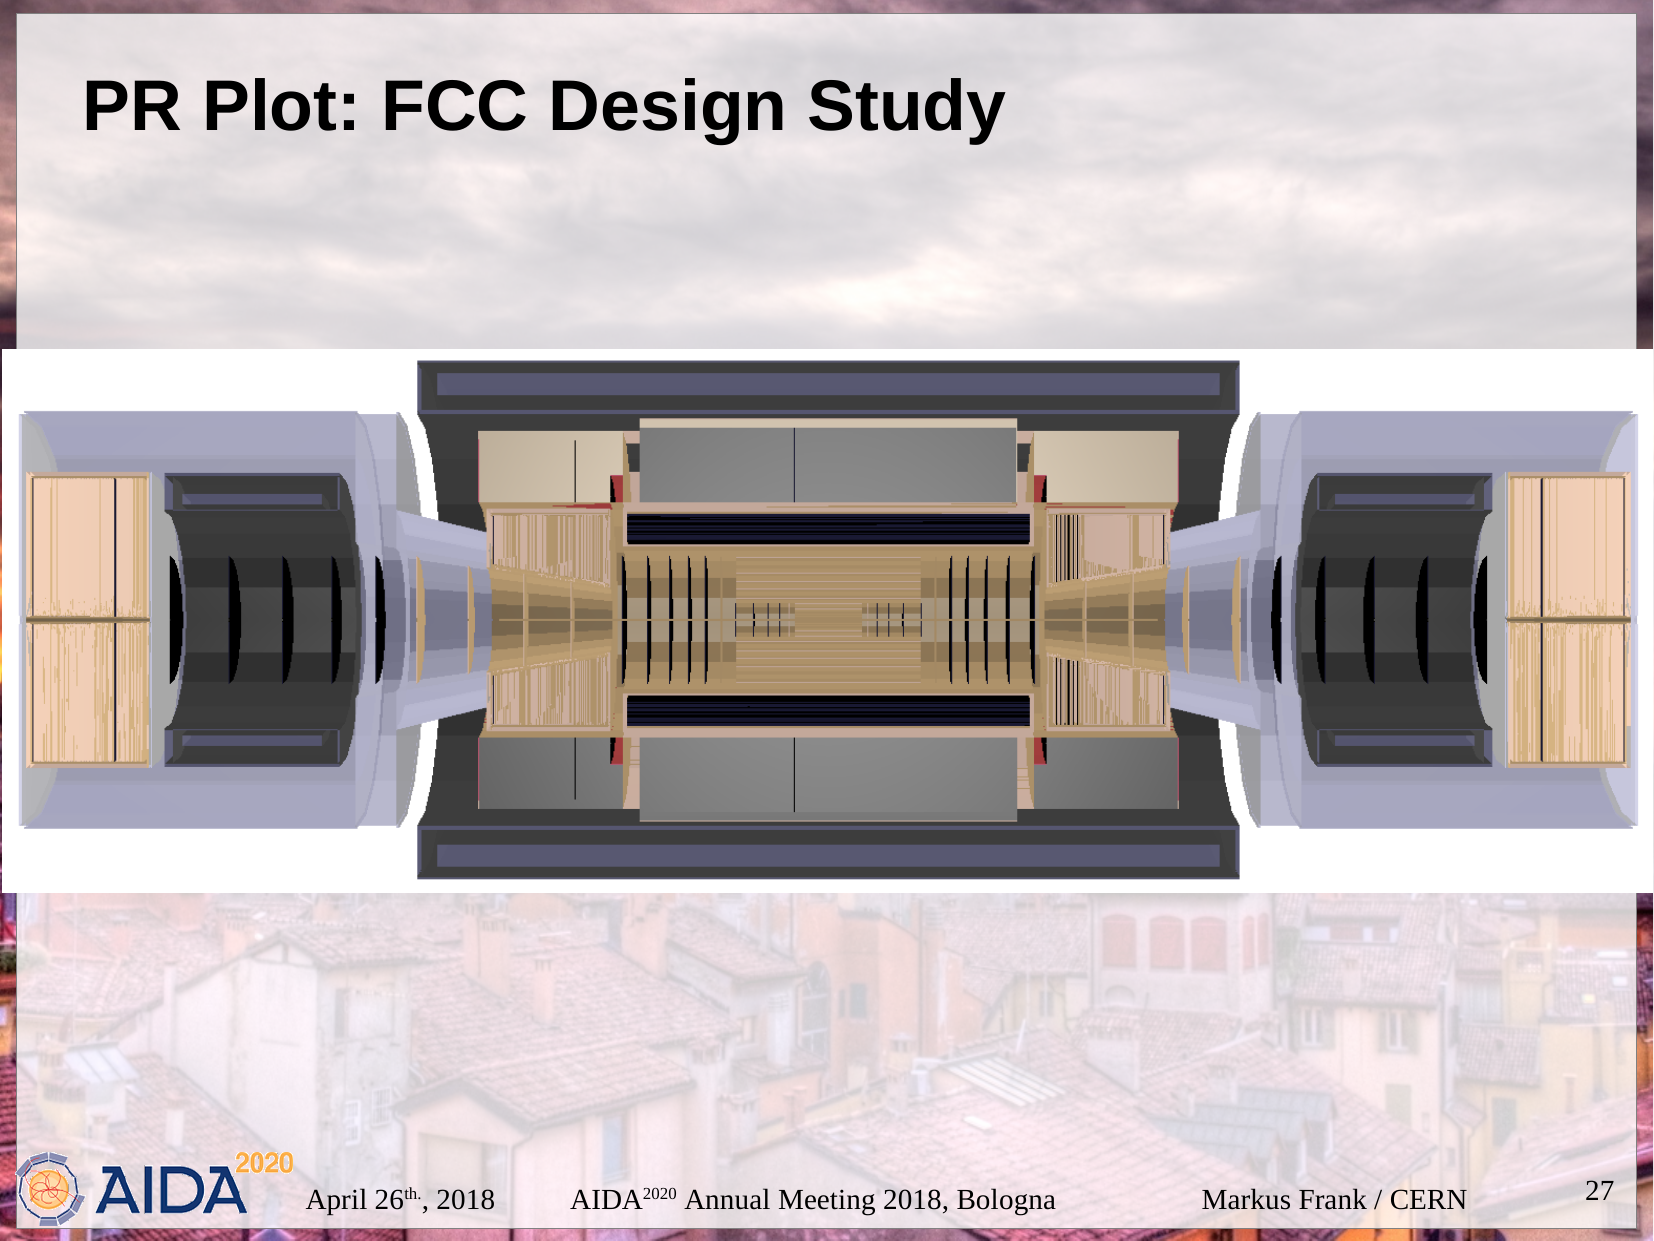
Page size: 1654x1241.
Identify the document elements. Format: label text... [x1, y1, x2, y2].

title PR Plot: FCC Design Study [82, 19, 1535, 191]
picture [0, 0, 1654, 1241]
